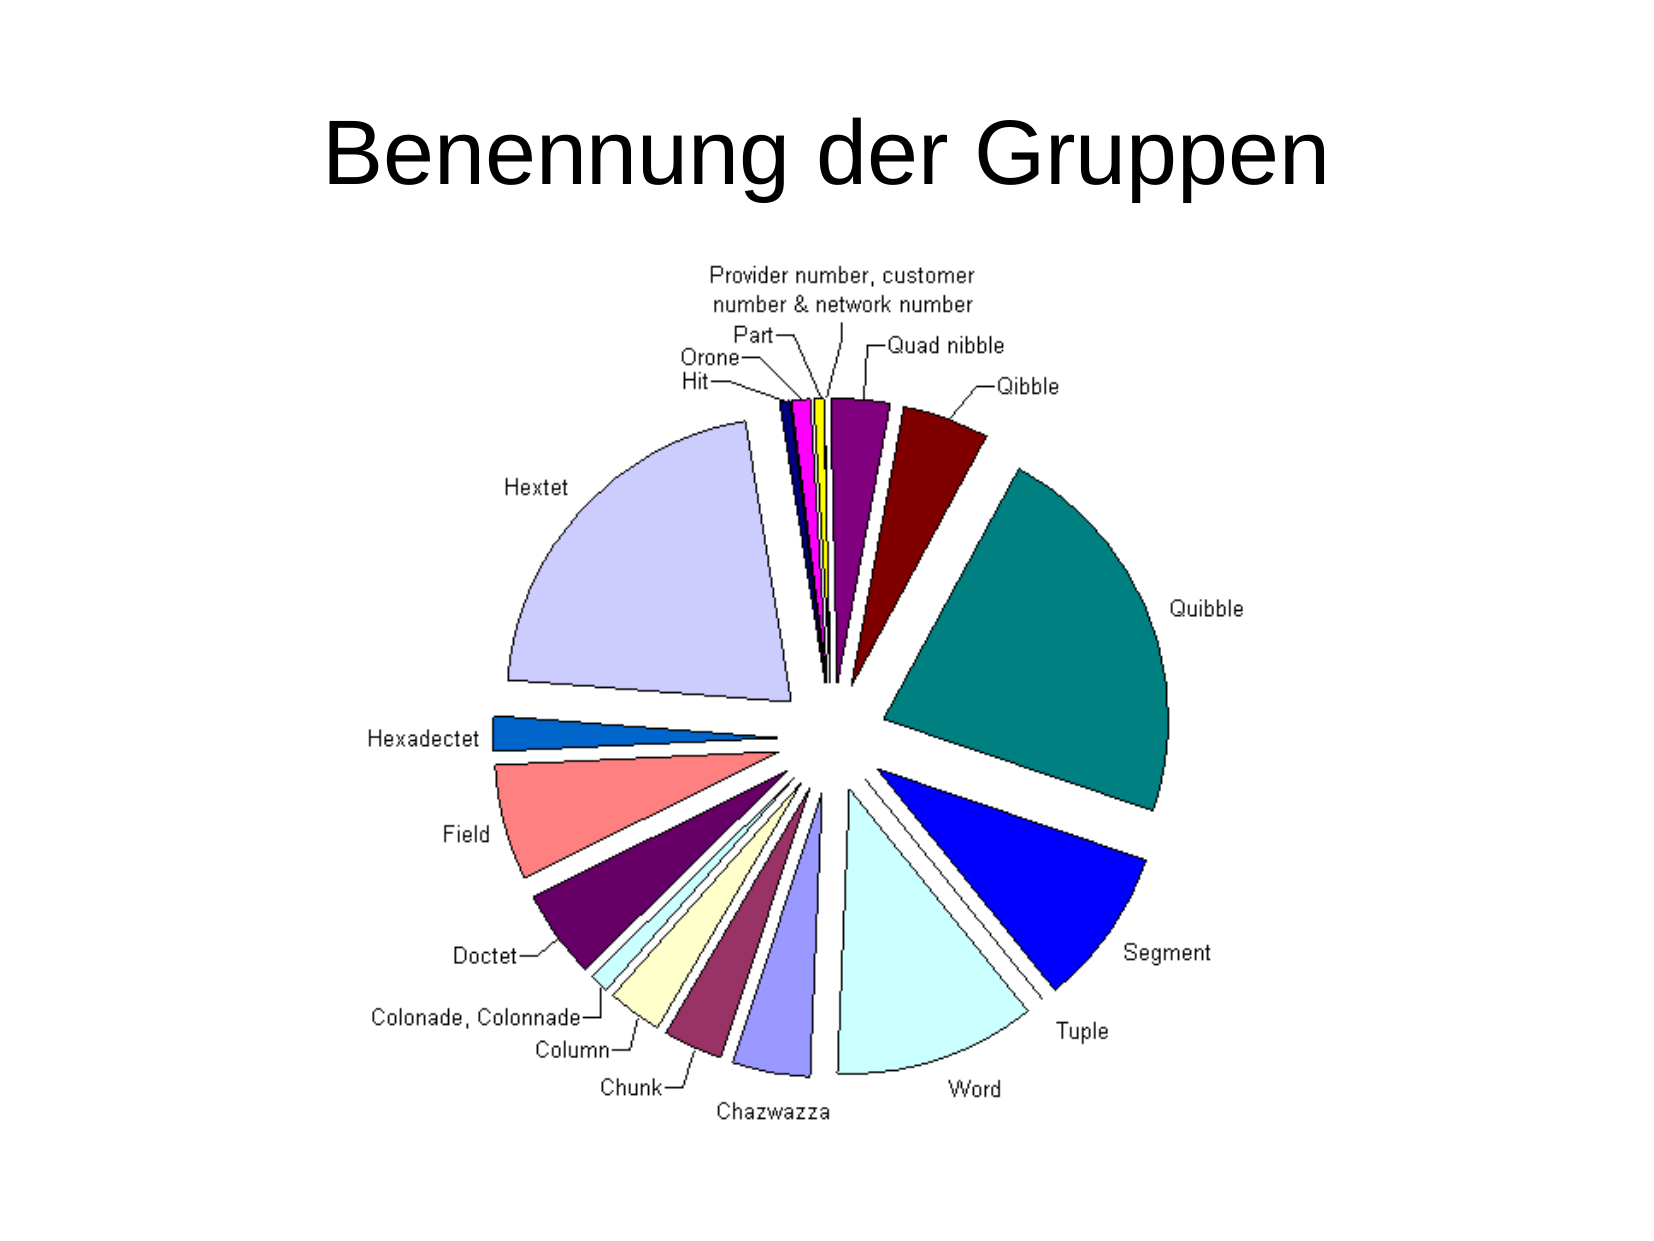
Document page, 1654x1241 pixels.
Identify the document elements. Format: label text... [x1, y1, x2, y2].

title Benennung der Gruppen [82, 49, 1571, 257]
picture [354, 257, 1255, 1135]
